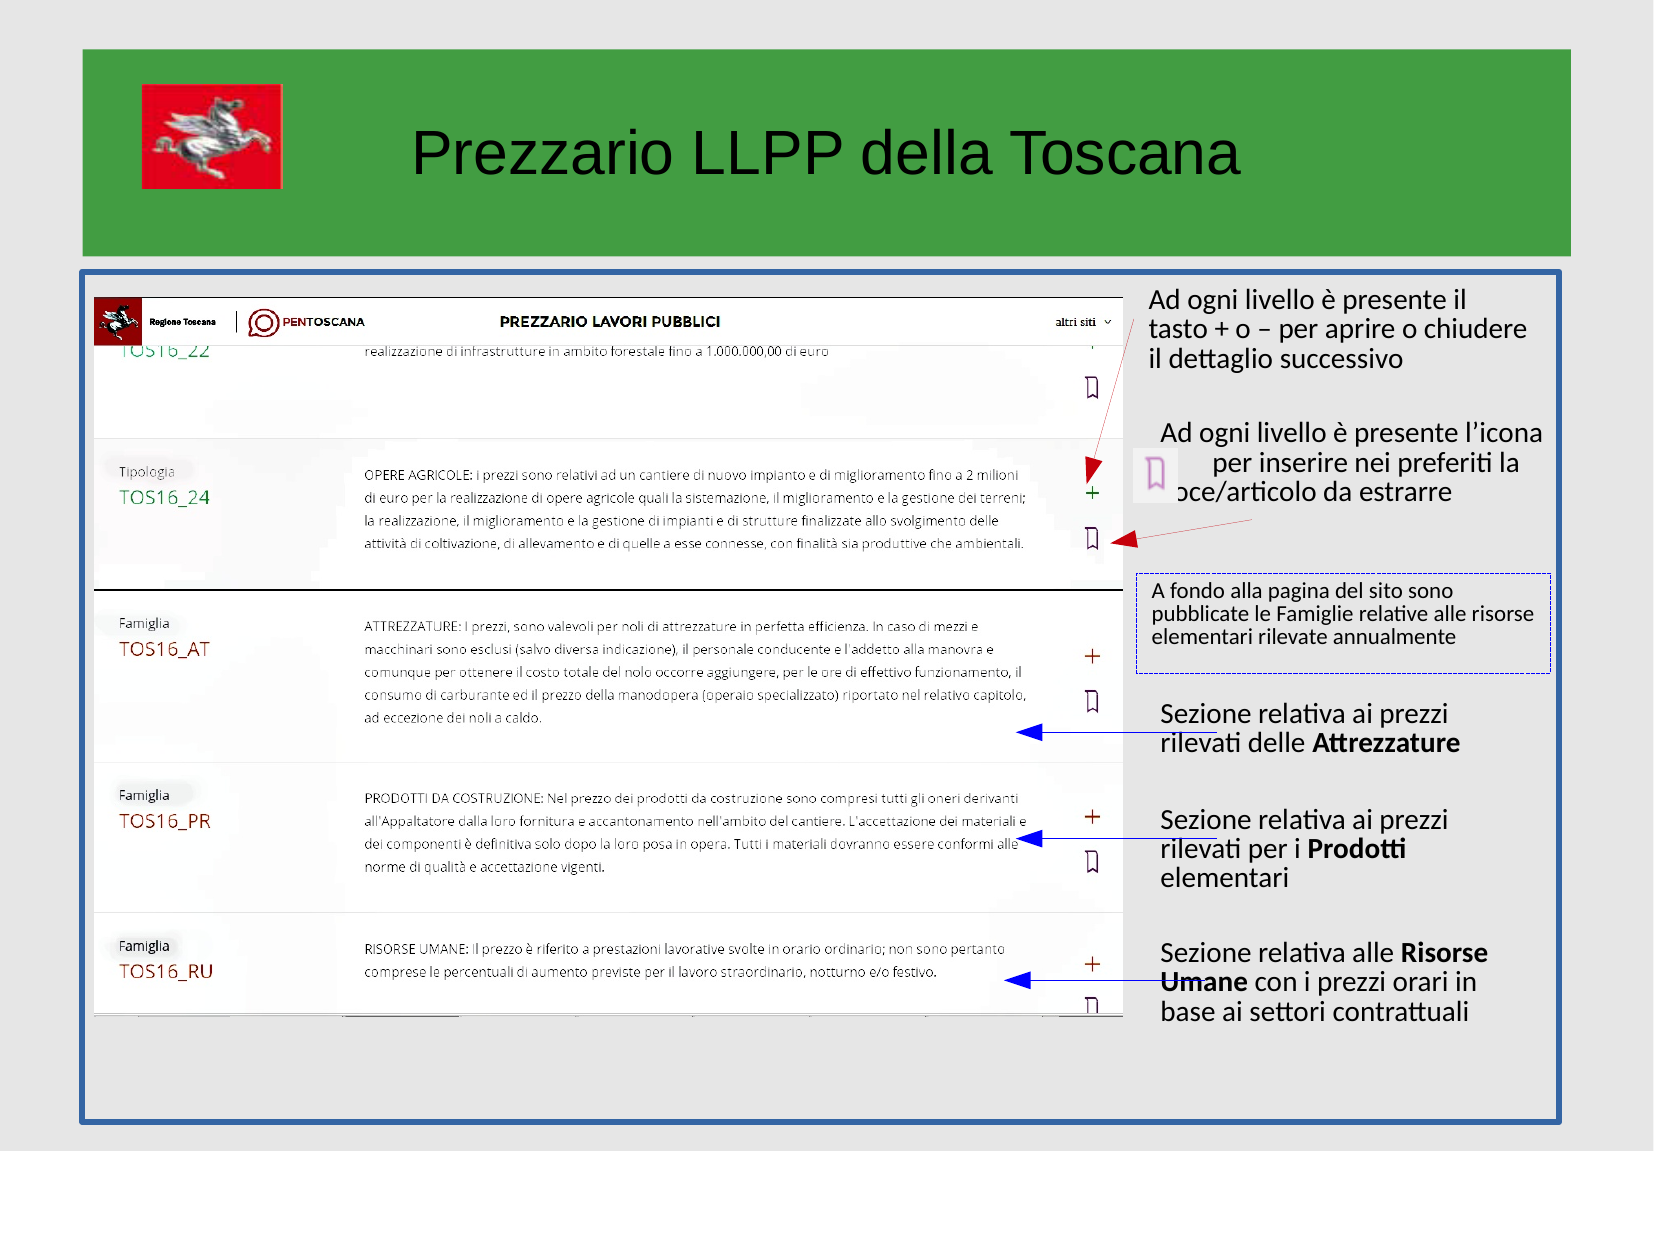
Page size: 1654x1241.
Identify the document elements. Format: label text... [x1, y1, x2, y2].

picture [141, 84, 283, 189]
text_box Sezione relativa ai prezzi rilevati delle Attrezzature [1145, 693, 1501, 799]
picture [1133, 448, 1178, 503]
subtitle [82, 271, 1560, 1123]
text_box Ad ogni livello è presente il tasto + o – per aprire o chiudere il dettaglio successivo [1133, 280, 1548, 402]
picture [94, 297, 1123, 1017]
text_box Sezione relativa ai prezzi rilevati per i Prodotti elementari [1145, 799, 1548, 922]
text_box Ad ogni livello è presente l’icona per inserire nei preferiti la voce/articolo da estrarre [1145, 413, 1560, 535]
text_box Sezione relativa alle Risorse Umane con i prezzi orari in base ai settori contrattuali [1145, 933, 1548, 1055]
text_box A fondo alla pagina del sito sono pubblicate le Famiglie relative alle risorse elementari rilevate annualmente [1136, 573, 1551, 674]
subtitle [1123, 733, 1145, 838]
title Prezzario LLPP della Toscana [82, 49, 1571, 257]
